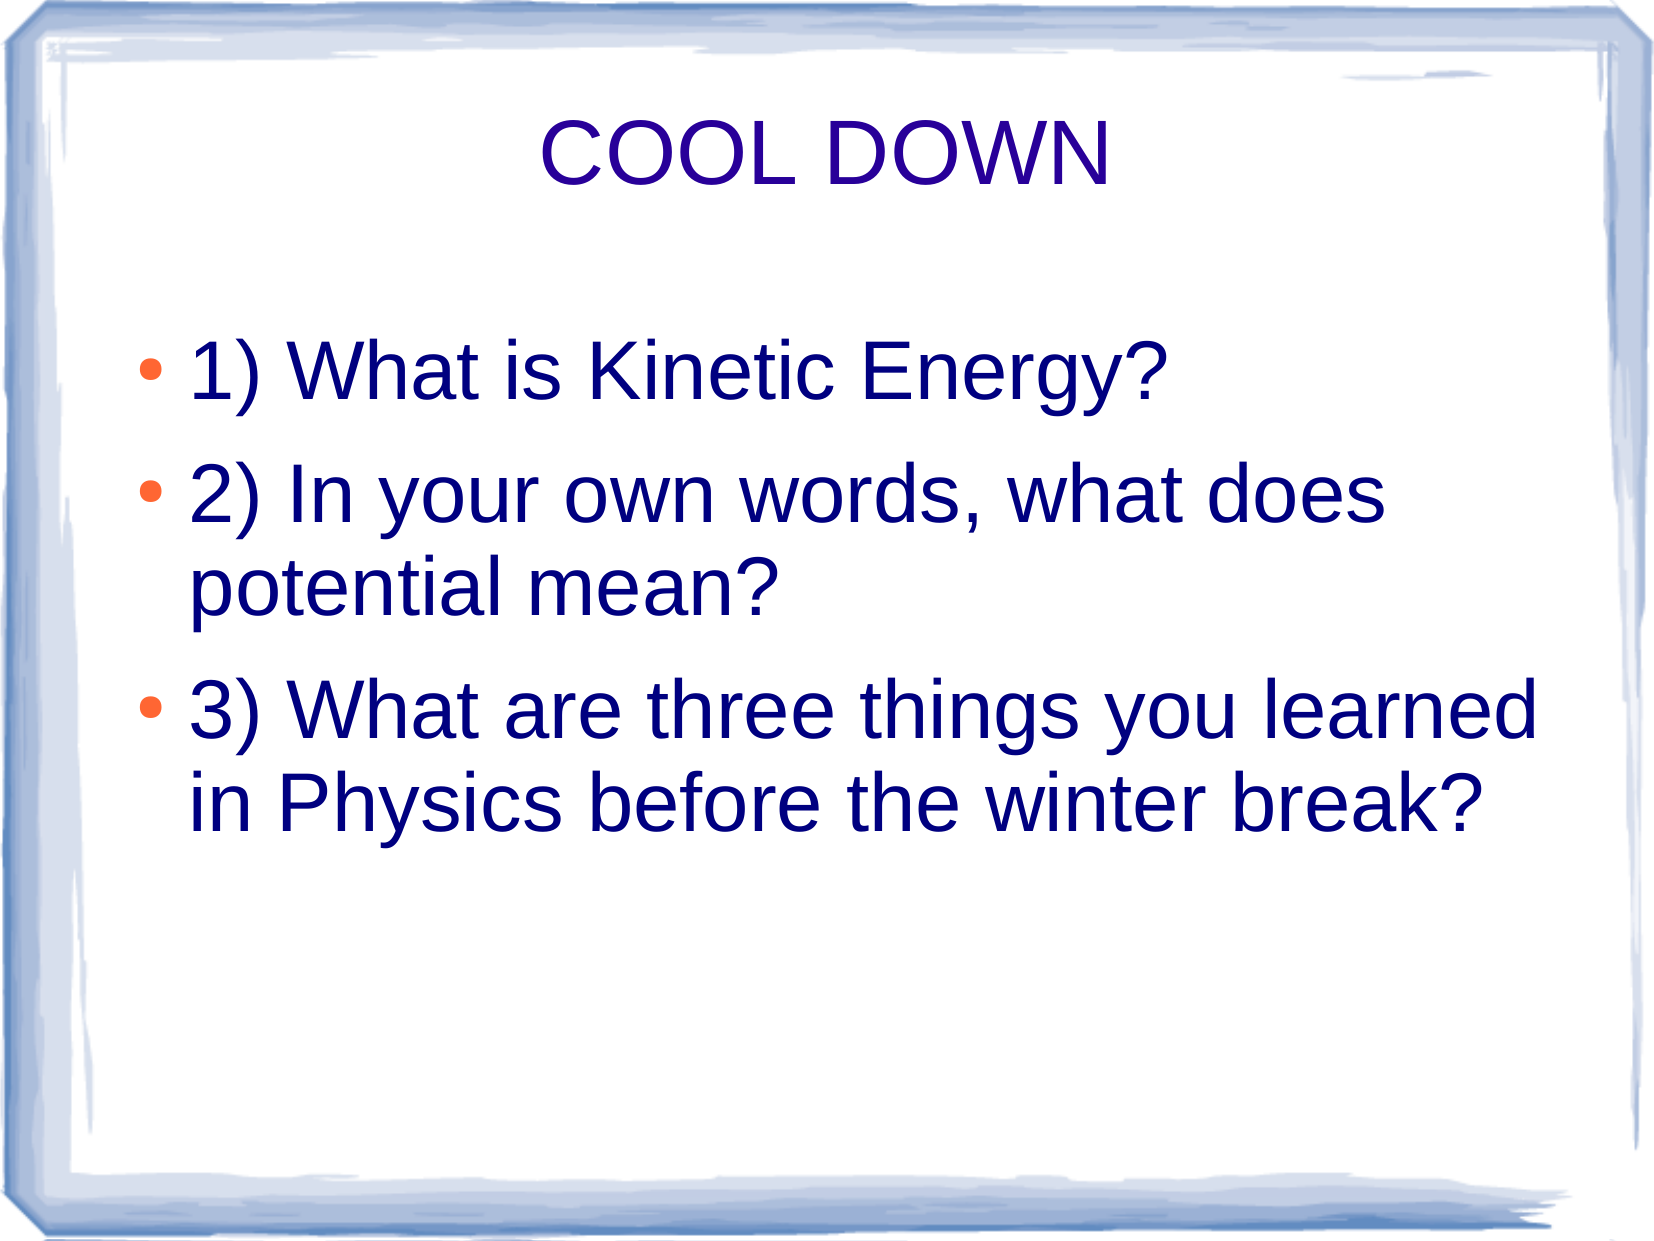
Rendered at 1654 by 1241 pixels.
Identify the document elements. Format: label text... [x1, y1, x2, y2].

title COOL DOWN [82, 56, 1571, 250]
picture [0, 0, 1654, 1241]
list 1) What is Kinetic Energy? 2) In your own words, what does potential mean? 3) What are three things you learned in Physics before the winter break? [118, 324, 1571, 990]
